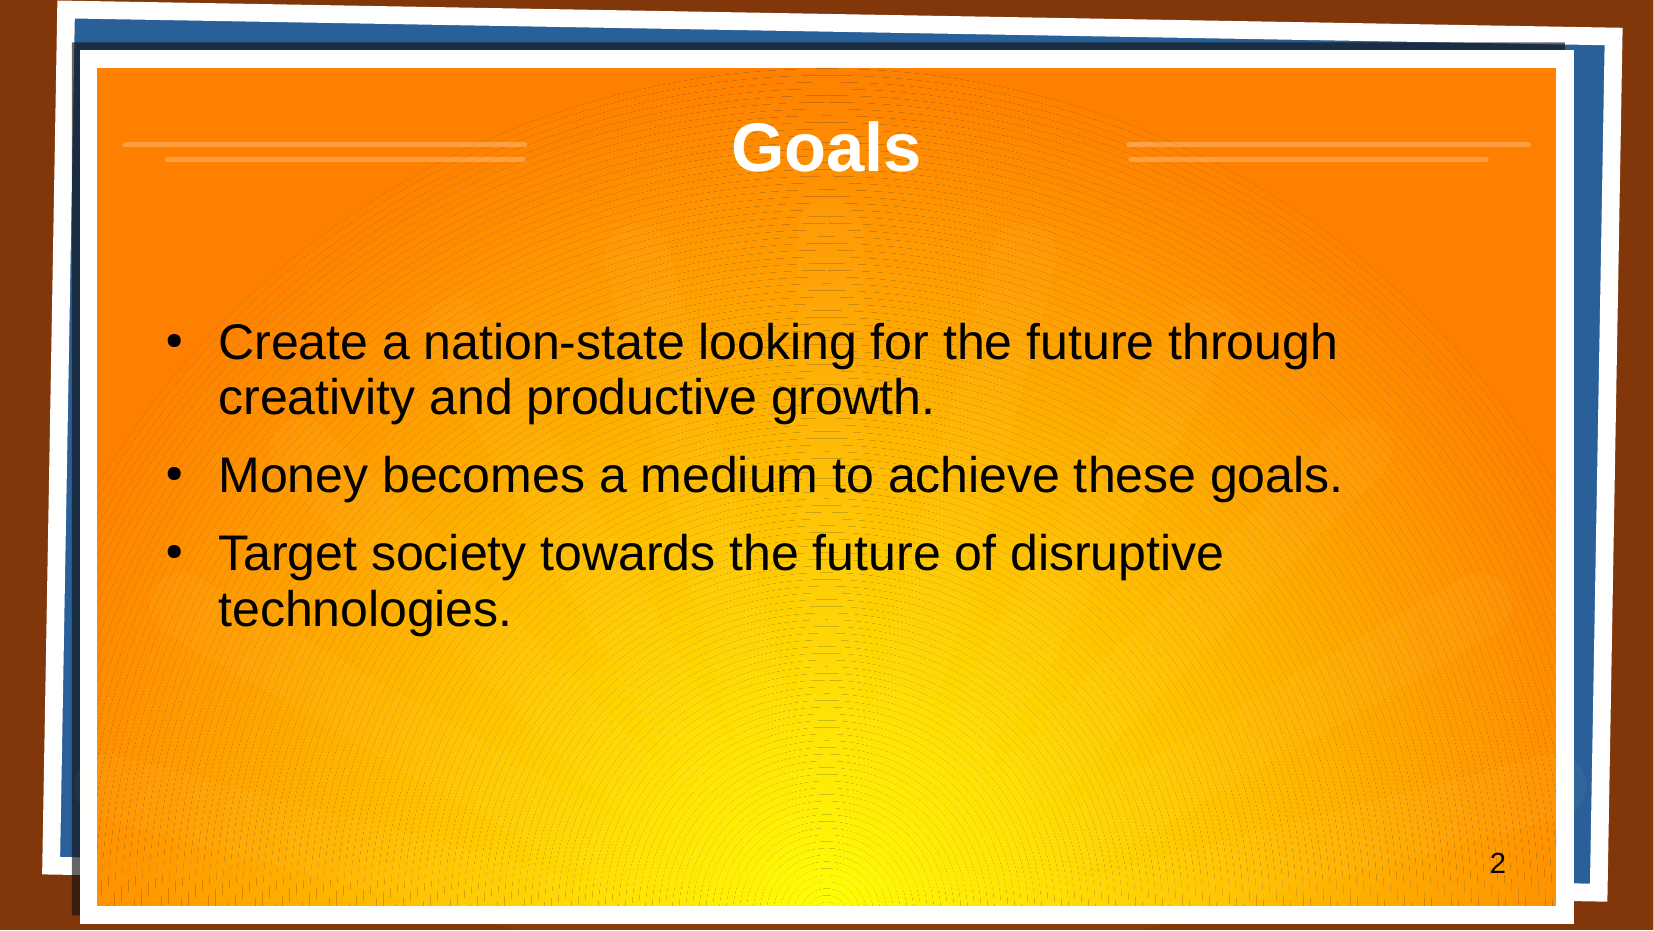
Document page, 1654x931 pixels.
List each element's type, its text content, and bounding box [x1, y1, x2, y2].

title Goals [531, 73, 1123, 222]
list Create a nation-state looking for the future through creativity and productive growth. Money becomes a medium to achieve these goals. Target society towards the future of disruptive technologies. [147, 236, 1506, 827]
